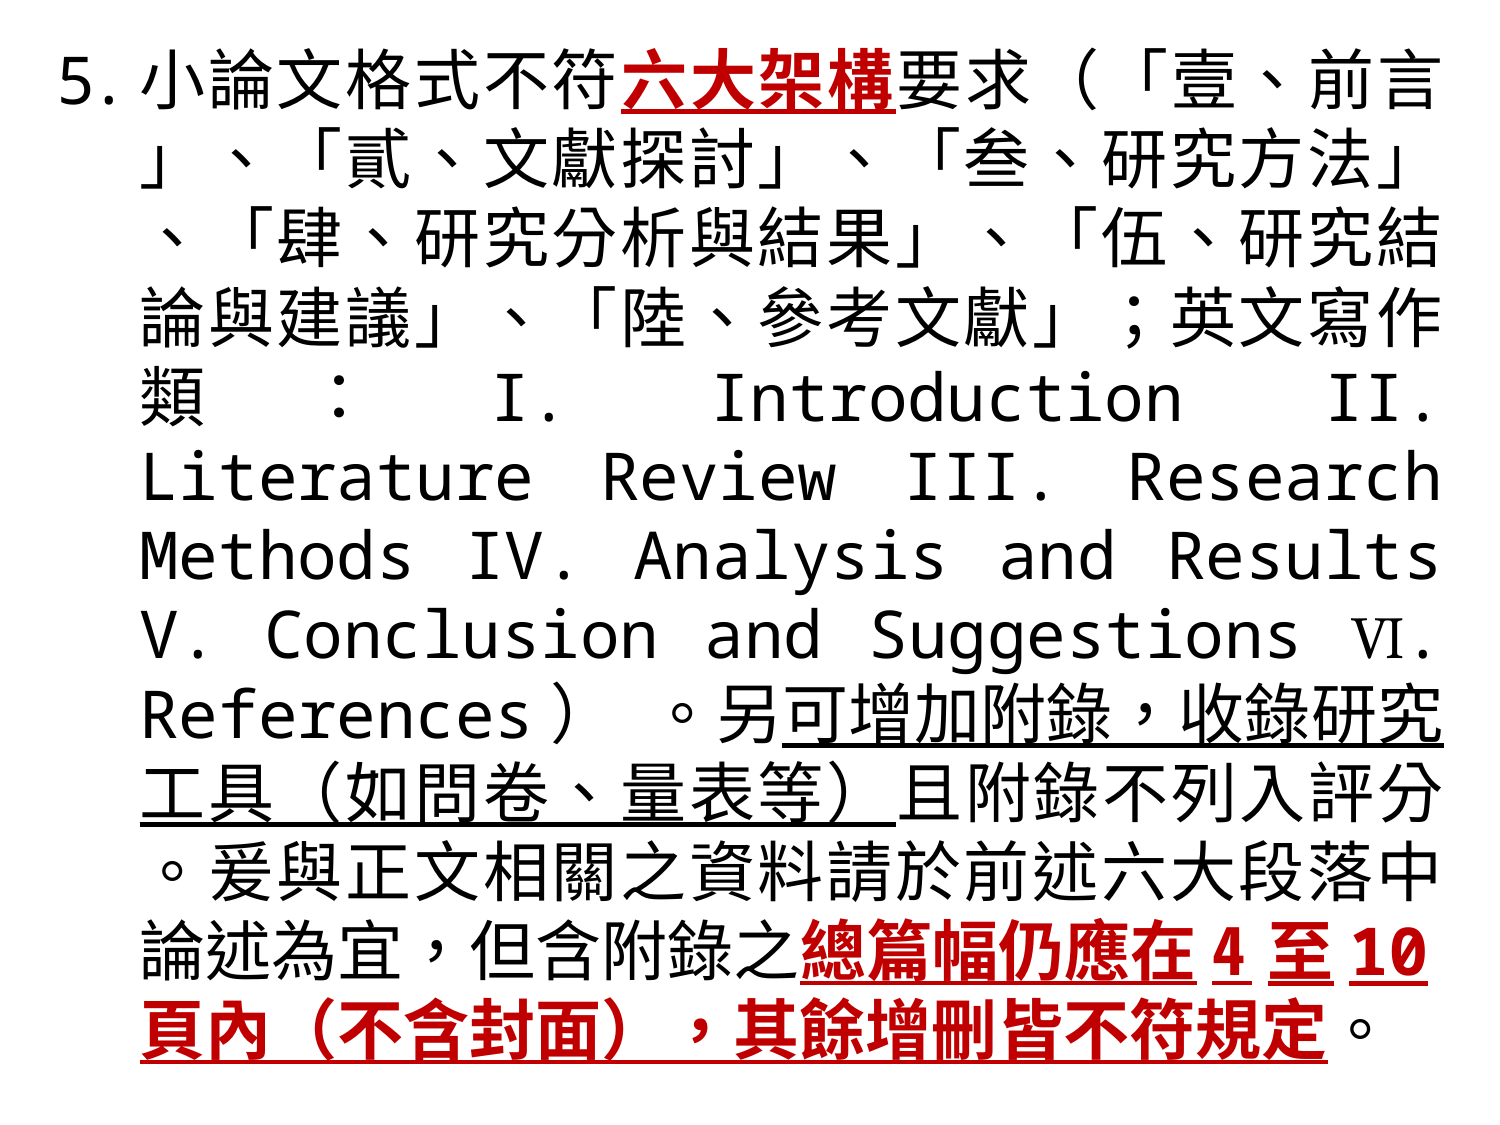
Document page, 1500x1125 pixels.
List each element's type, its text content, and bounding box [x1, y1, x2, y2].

list 小論文格式不符六大架構要求（「壹、前言」、「貳、文獻探討」、「叁、研究方法」、「肆、研究分析與結果」、「伍、研究結論與建議」、「陸、參考文獻」；英文寫作類：I. Introduction II. Literature Review III. Research Methods IV. Analysis and Results V. Conclusion and Suggestions Ⅵ. References） 。另可增加附錄，收錄研究工具（如問卷、量表等）且附錄不列入評分。爰與正文相關之資料請於前述六大段落中論述為宜，但含附錄之總篇幅仍應在4至10頁內（不含封面），其餘增刪皆不符規定。 [41, 31, 1459, 1094]
